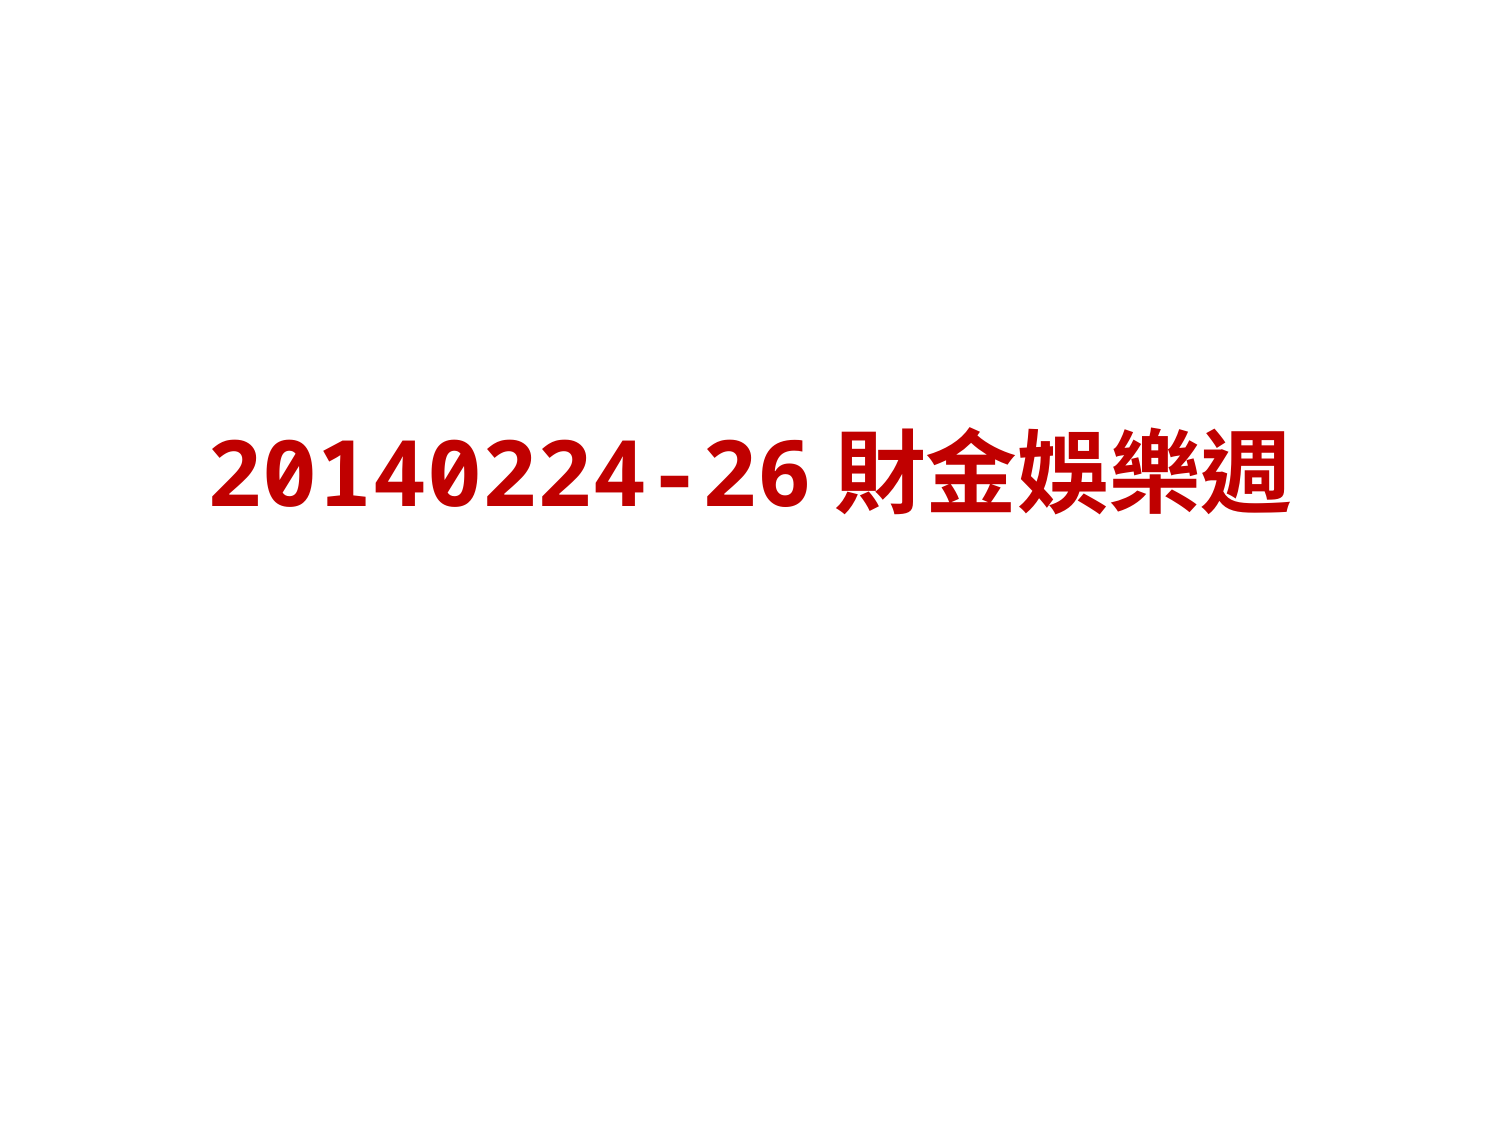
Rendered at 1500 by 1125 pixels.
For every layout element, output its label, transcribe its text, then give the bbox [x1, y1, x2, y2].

title 20140224-26財金娛樂週 [112, 349, 1388, 591]
